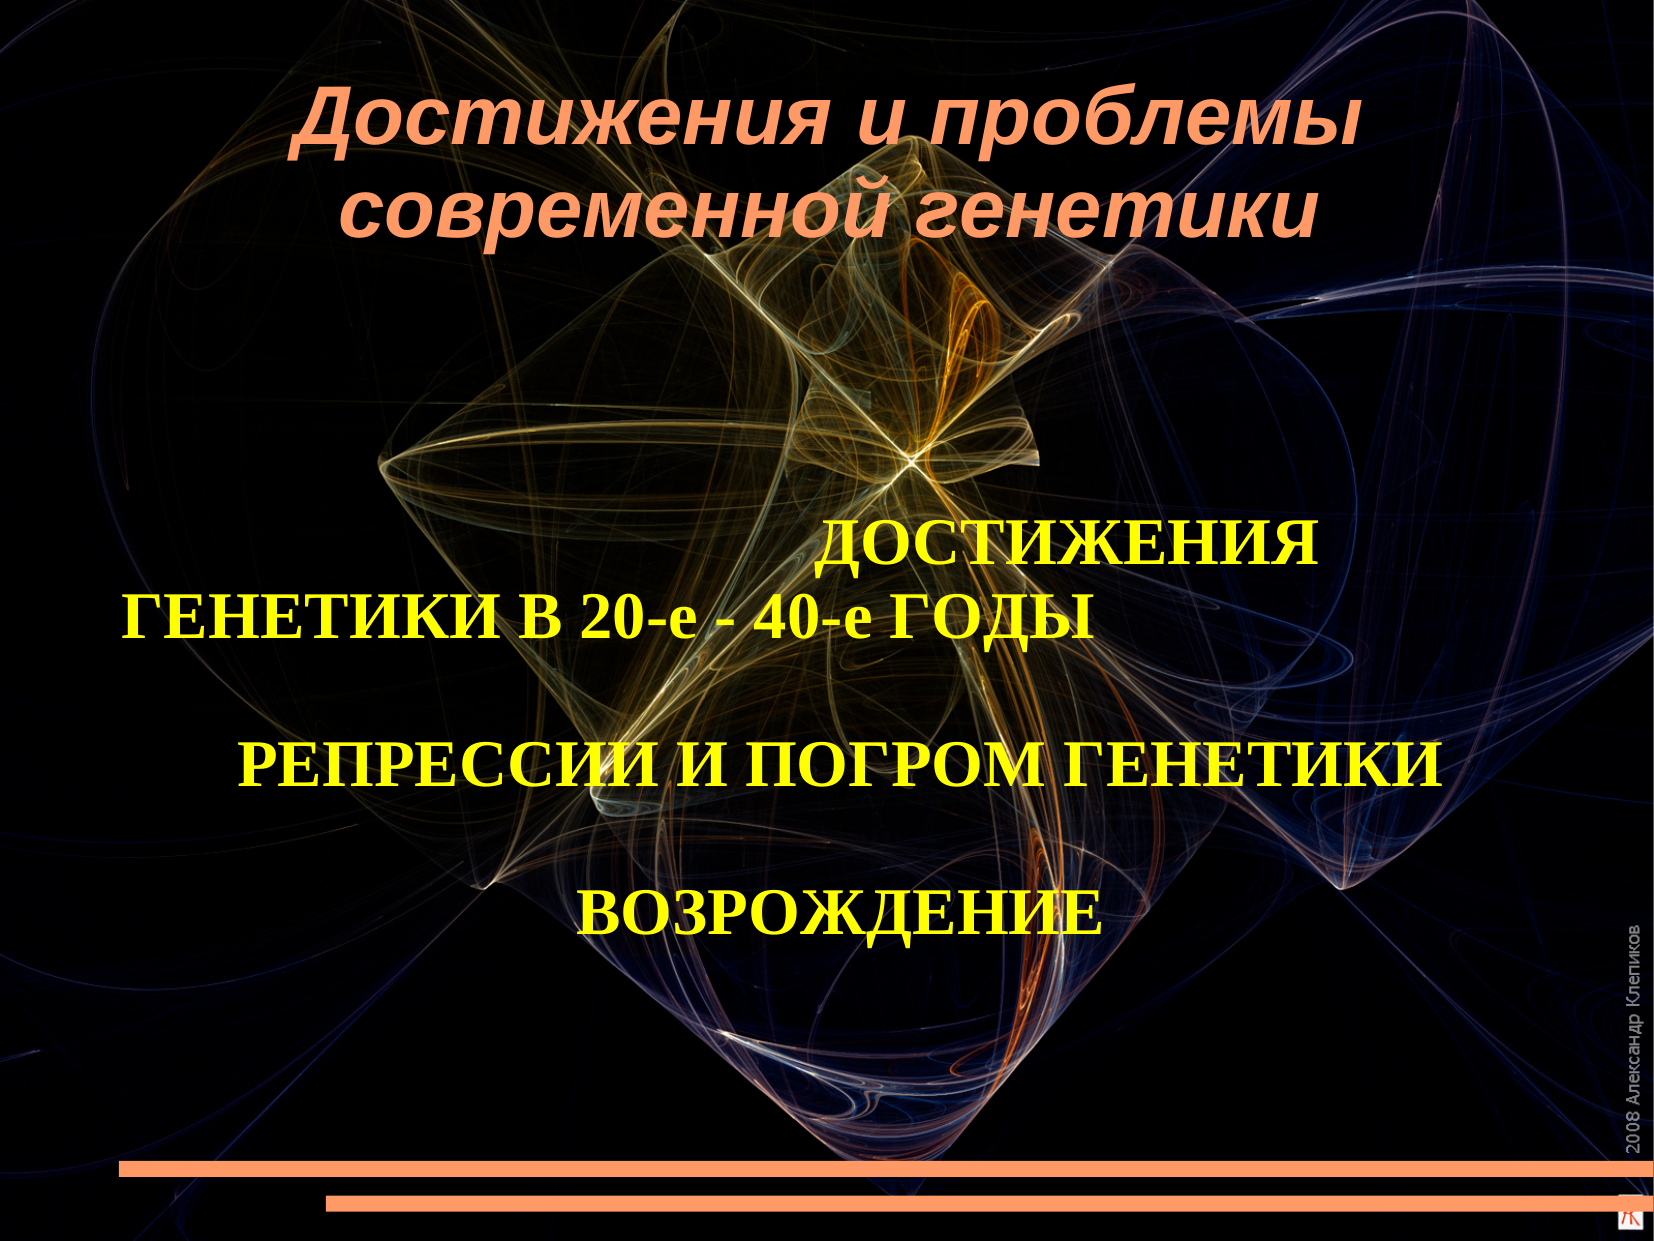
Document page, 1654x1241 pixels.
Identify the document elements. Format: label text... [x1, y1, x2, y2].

subtitle ДОСТИЖЕНИЯ ГЕНЕТИКИ В 20-е - 40-е ГОДЫ РЕПРЕССИИ И ПОГРОМ ГЕНЕТИКИ ВОЗРОЖДЕНИЕ [121, 322, 1561, 1133]
title Достижения и проблемы современной генетики [123, 58, 1536, 266]
picture [0, 0, 1654, 1241]
